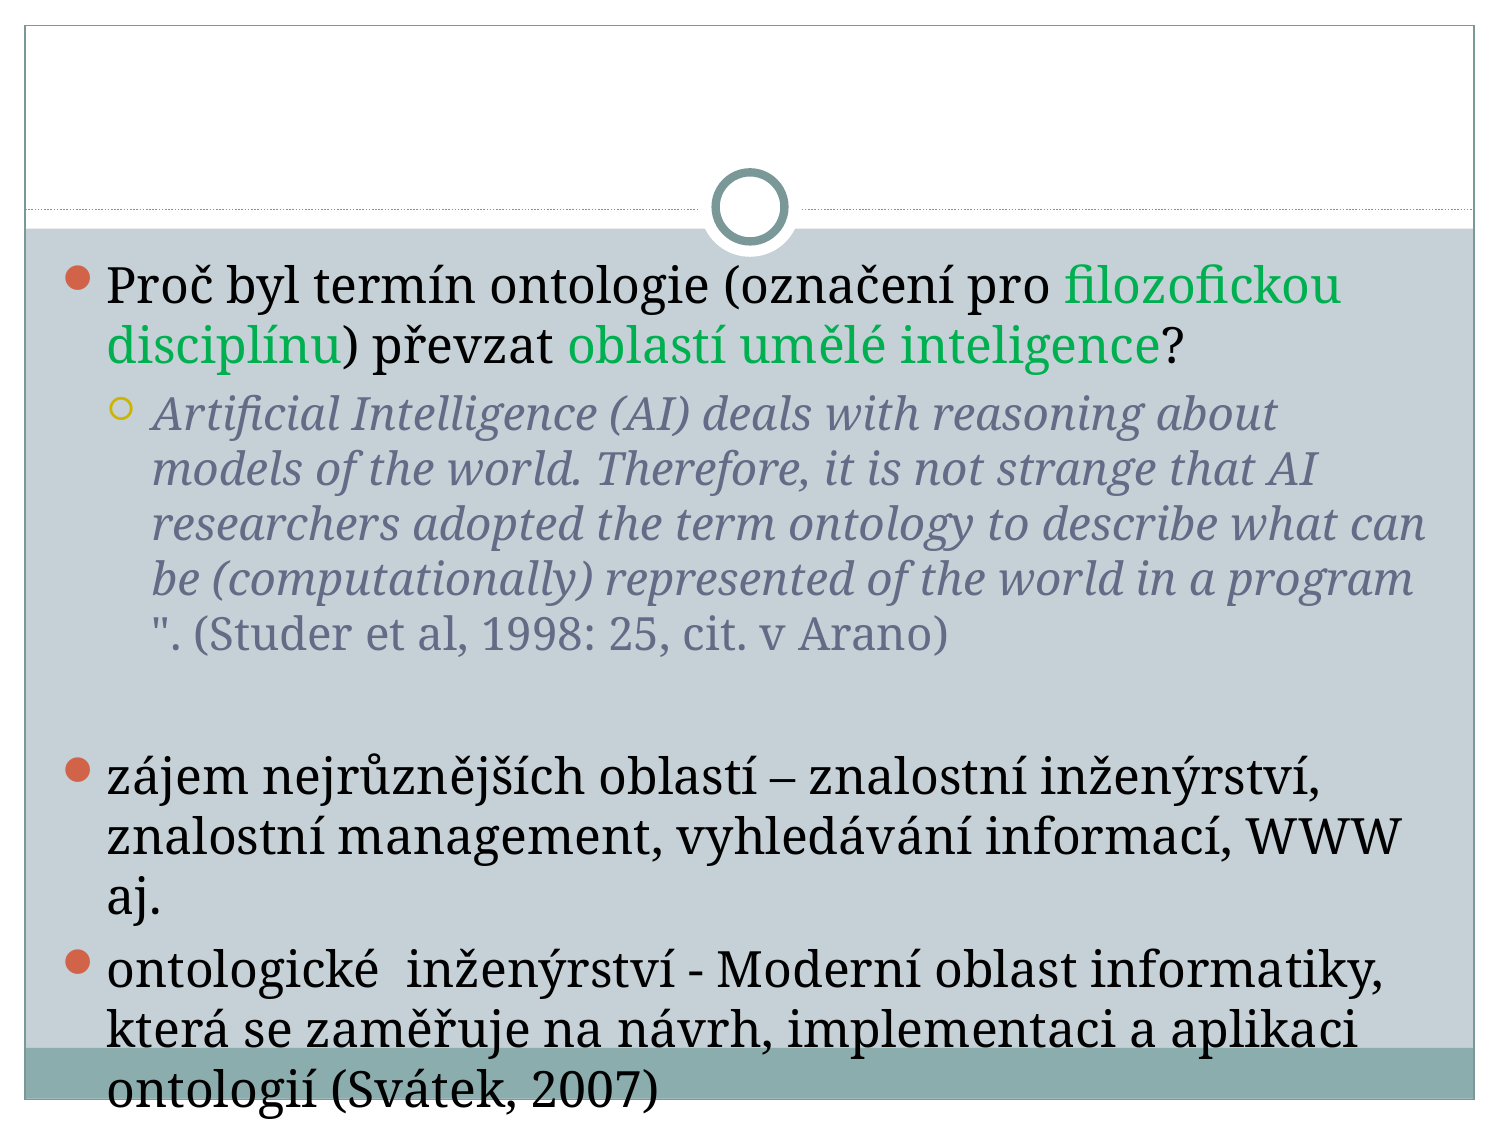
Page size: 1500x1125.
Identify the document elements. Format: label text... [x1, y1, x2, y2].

list Proč byl termín ontologie (označení pro filozofickou disciplínu) převzat oblastí umělé inteligence? Artificial Intelligence (AI) deals with reasoning about models of the world. Therefore, it is not strange that AI researchers adopted the term ontology to describe what can be (computationally) represented of the world in a program ". (Studer et al, 1998: 25, cit. v Arano) zájem nejrůznějších oblastí – znalostní inženýrství, znalostní management, vyhledávání informací, WWW aj. ontologické inženýrství - Moderní oblast informatiky, která se zaměřuje na návrh, implementaci a aplikaci ontologií (Svátek, 2007) [46, 246, 1442, 1065]
